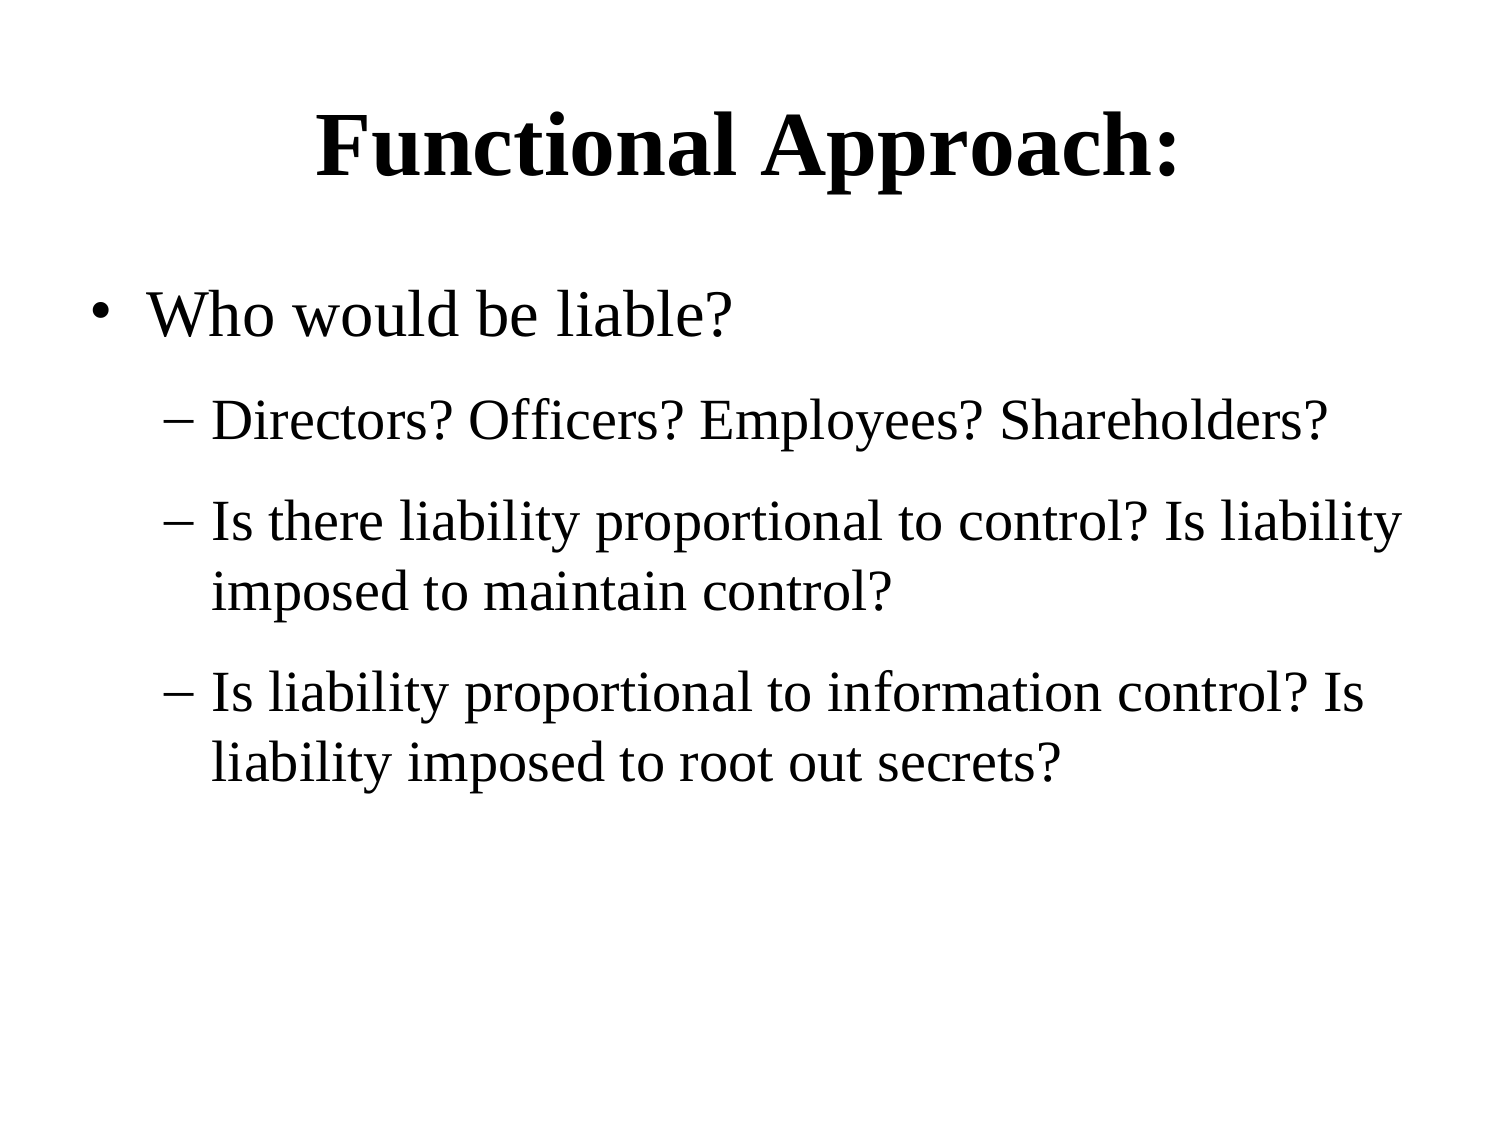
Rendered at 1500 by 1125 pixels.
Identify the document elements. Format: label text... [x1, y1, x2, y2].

list Who would be liable? Directors? Officers? Employees? Shareholders? Is there liability proportional to control? Is liability imposed to maintain control? Is liability proportional to information control? Is liability imposed to root out secrets? [75, 262, 1426, 1005]
title Functional Approach: [75, 45, 1426, 233]
